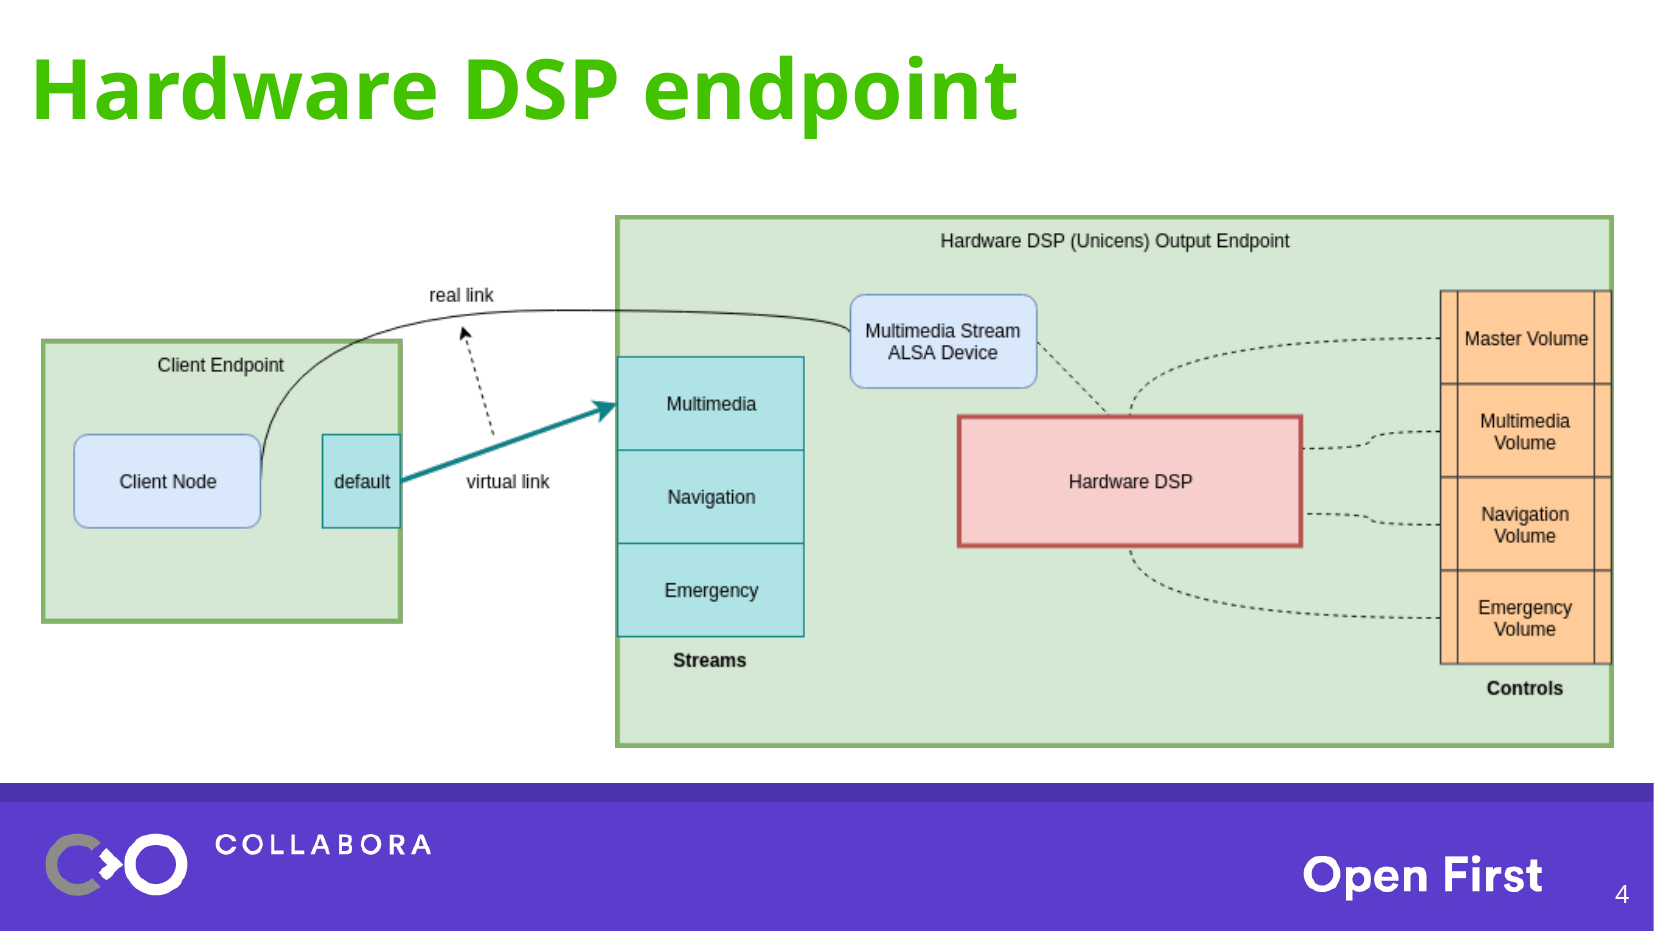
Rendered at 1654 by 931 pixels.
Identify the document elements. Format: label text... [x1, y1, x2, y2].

title Hardware DSP endpoint [29, 28, 1603, 147]
picture [0, 0, 1654, 931]
